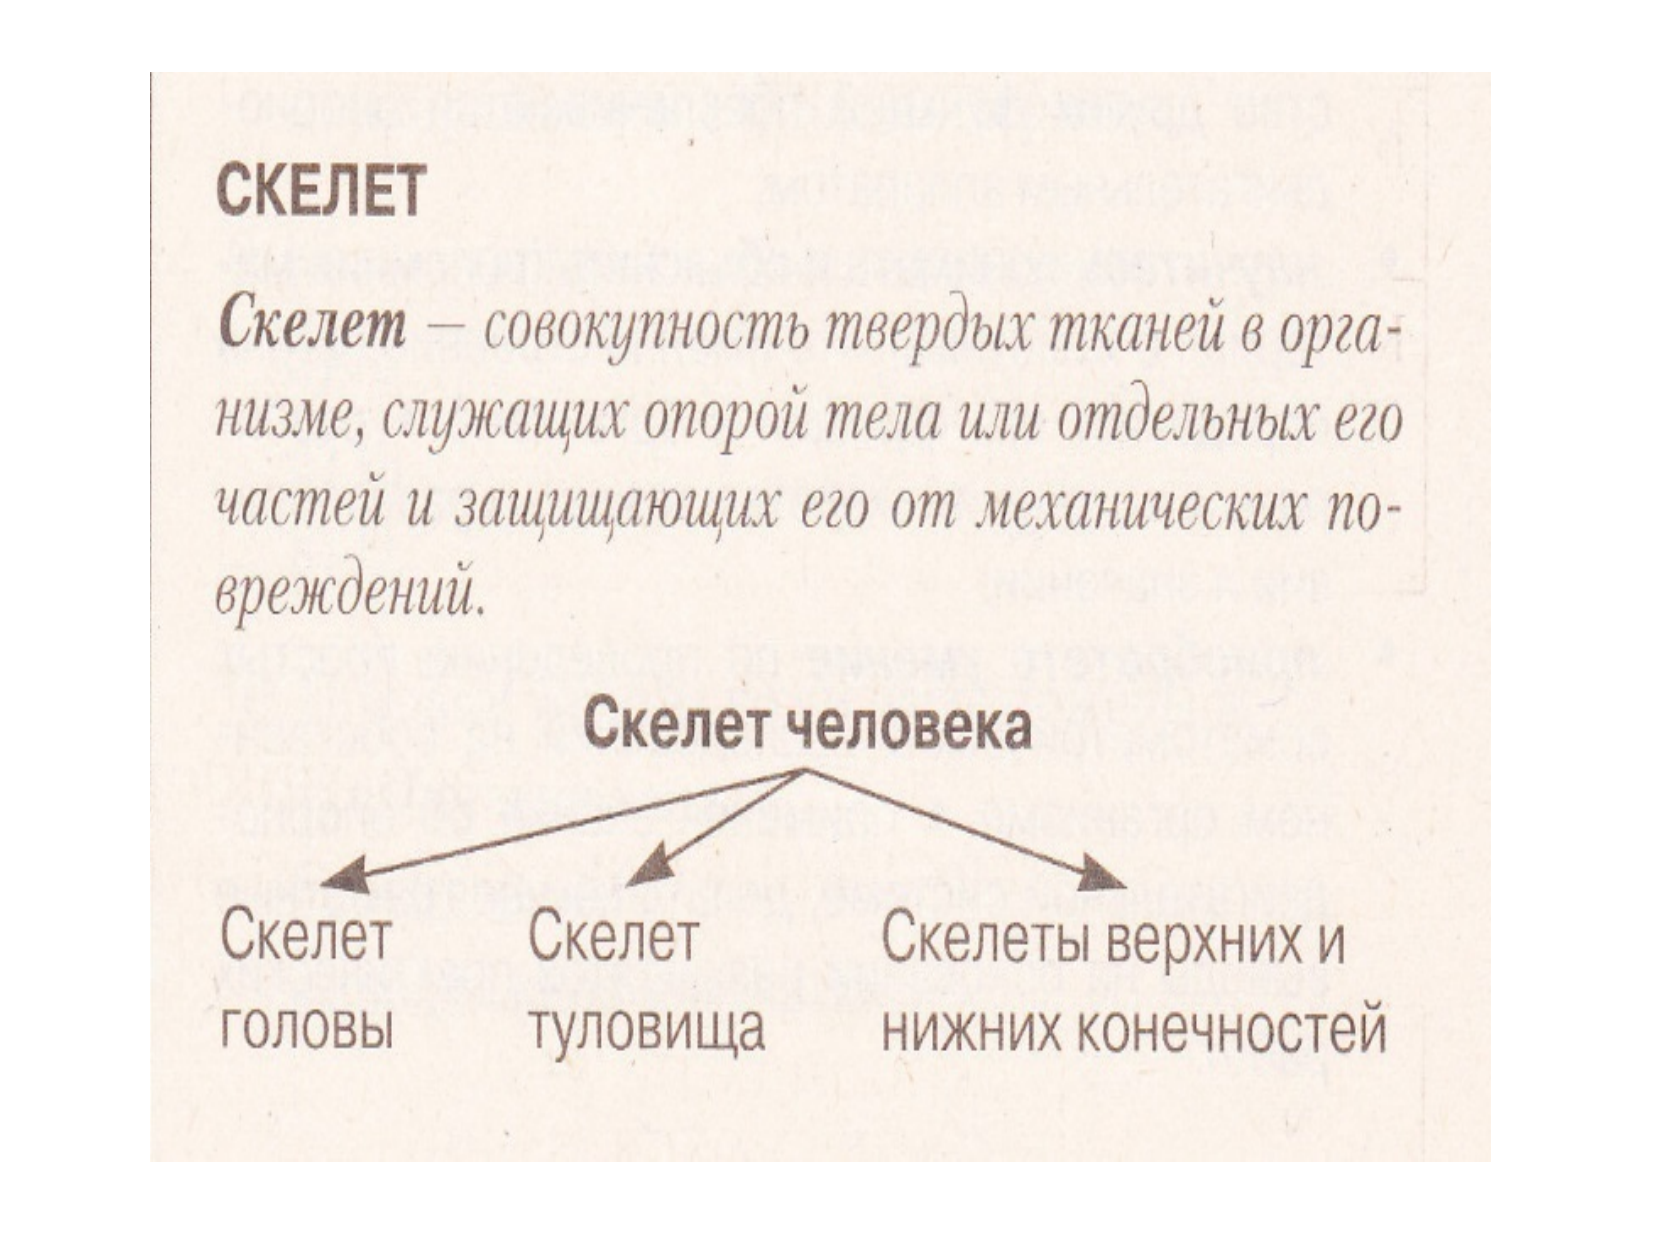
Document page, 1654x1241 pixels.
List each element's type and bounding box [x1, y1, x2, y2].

picture [150, 72, 1491, 1162]
